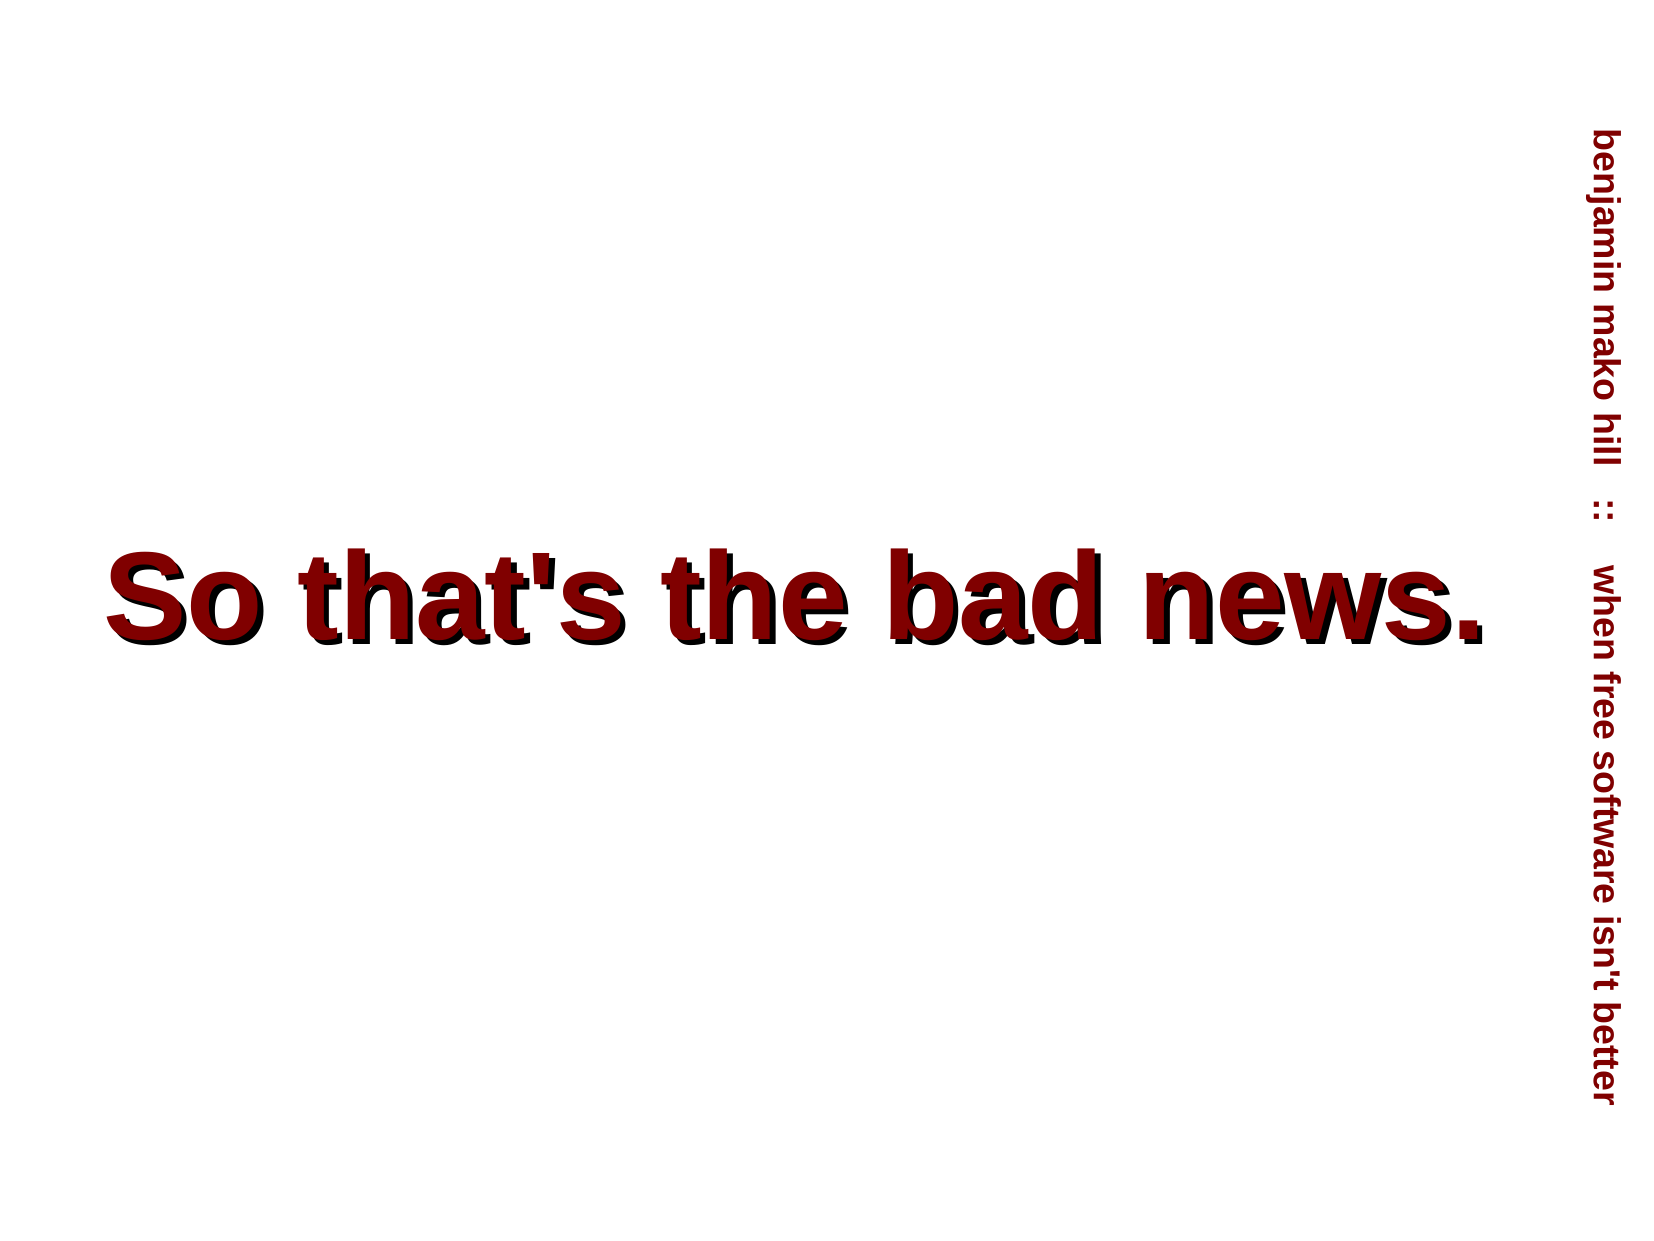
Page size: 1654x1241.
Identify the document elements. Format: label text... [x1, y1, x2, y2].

title So that's the bad news. [57, 477, 1533, 715]
